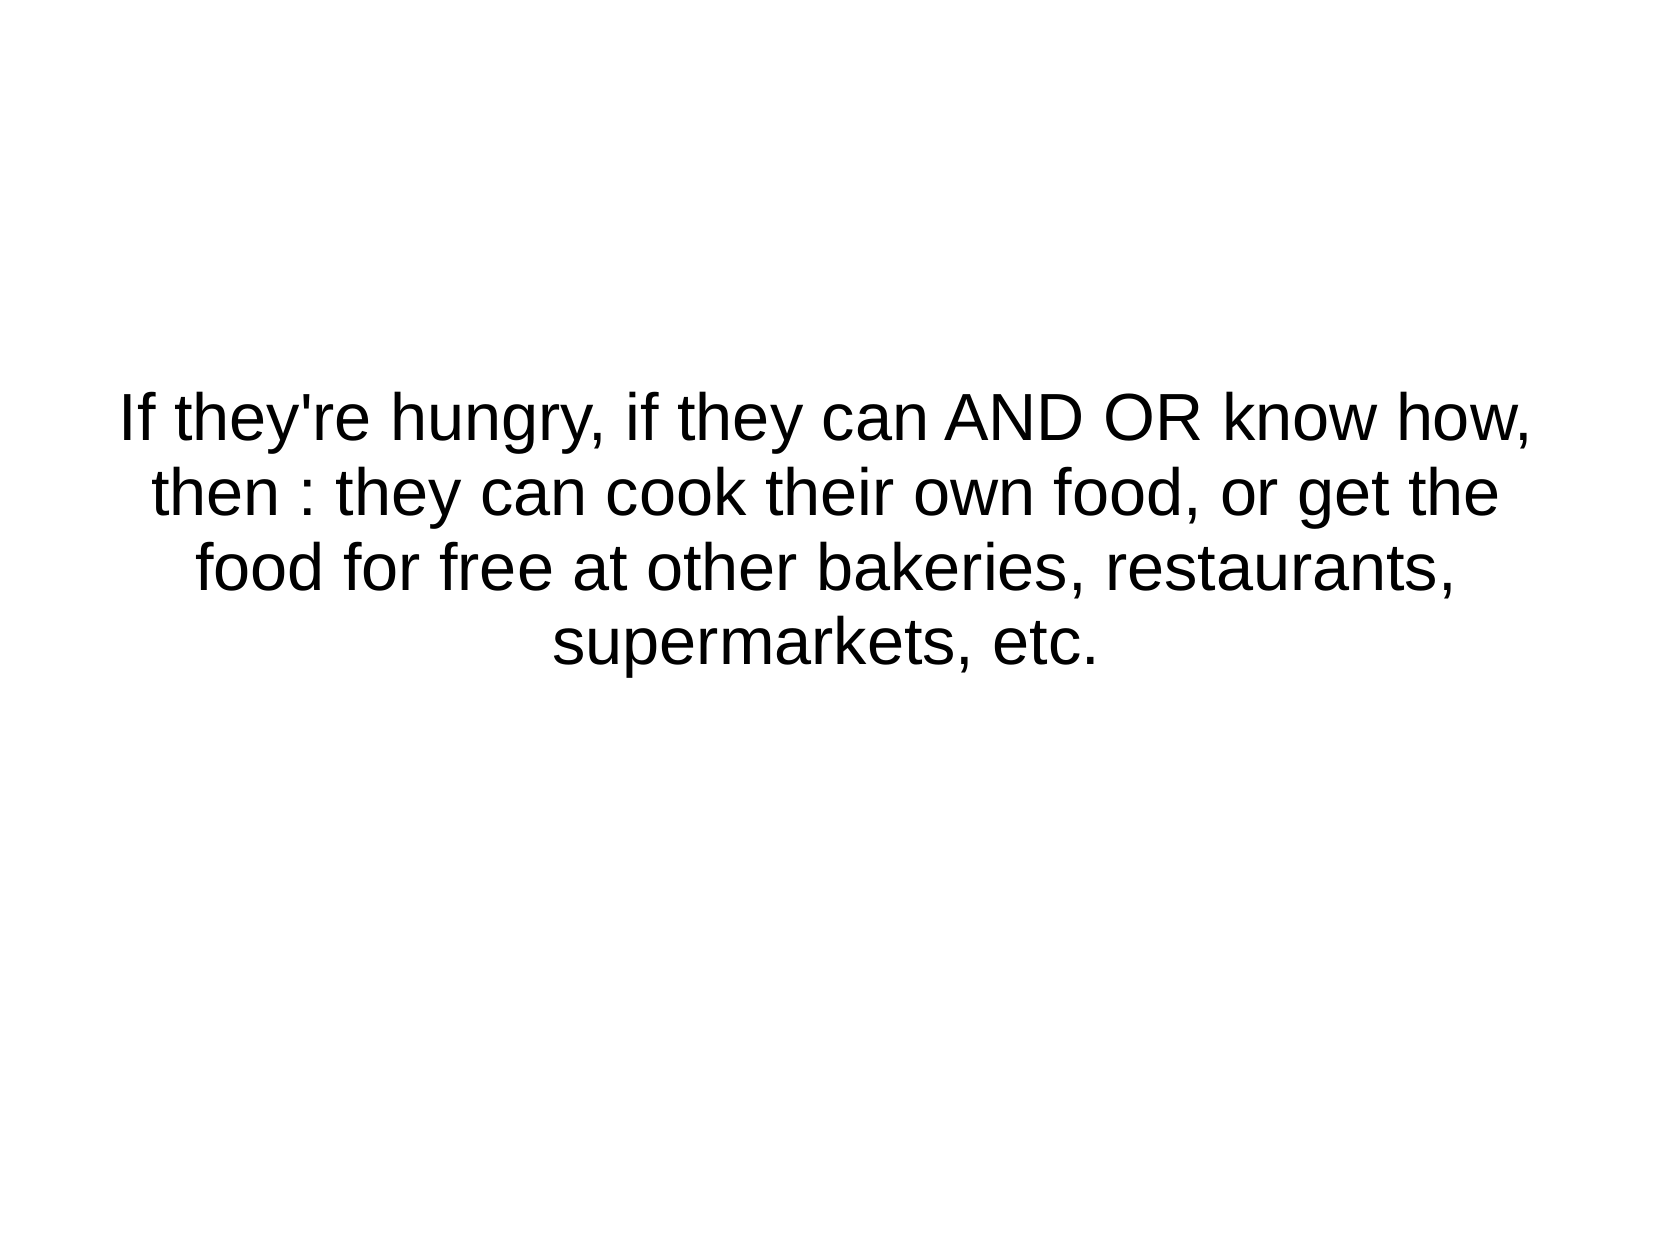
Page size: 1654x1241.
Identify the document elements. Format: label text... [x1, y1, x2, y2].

subtitle If they're hungry, if they can AND OR know how, then : they can cook their own food, or get the food for free at other bakeries, restaurants, supermarkets, etc. [82, 49, 1571, 1010]
